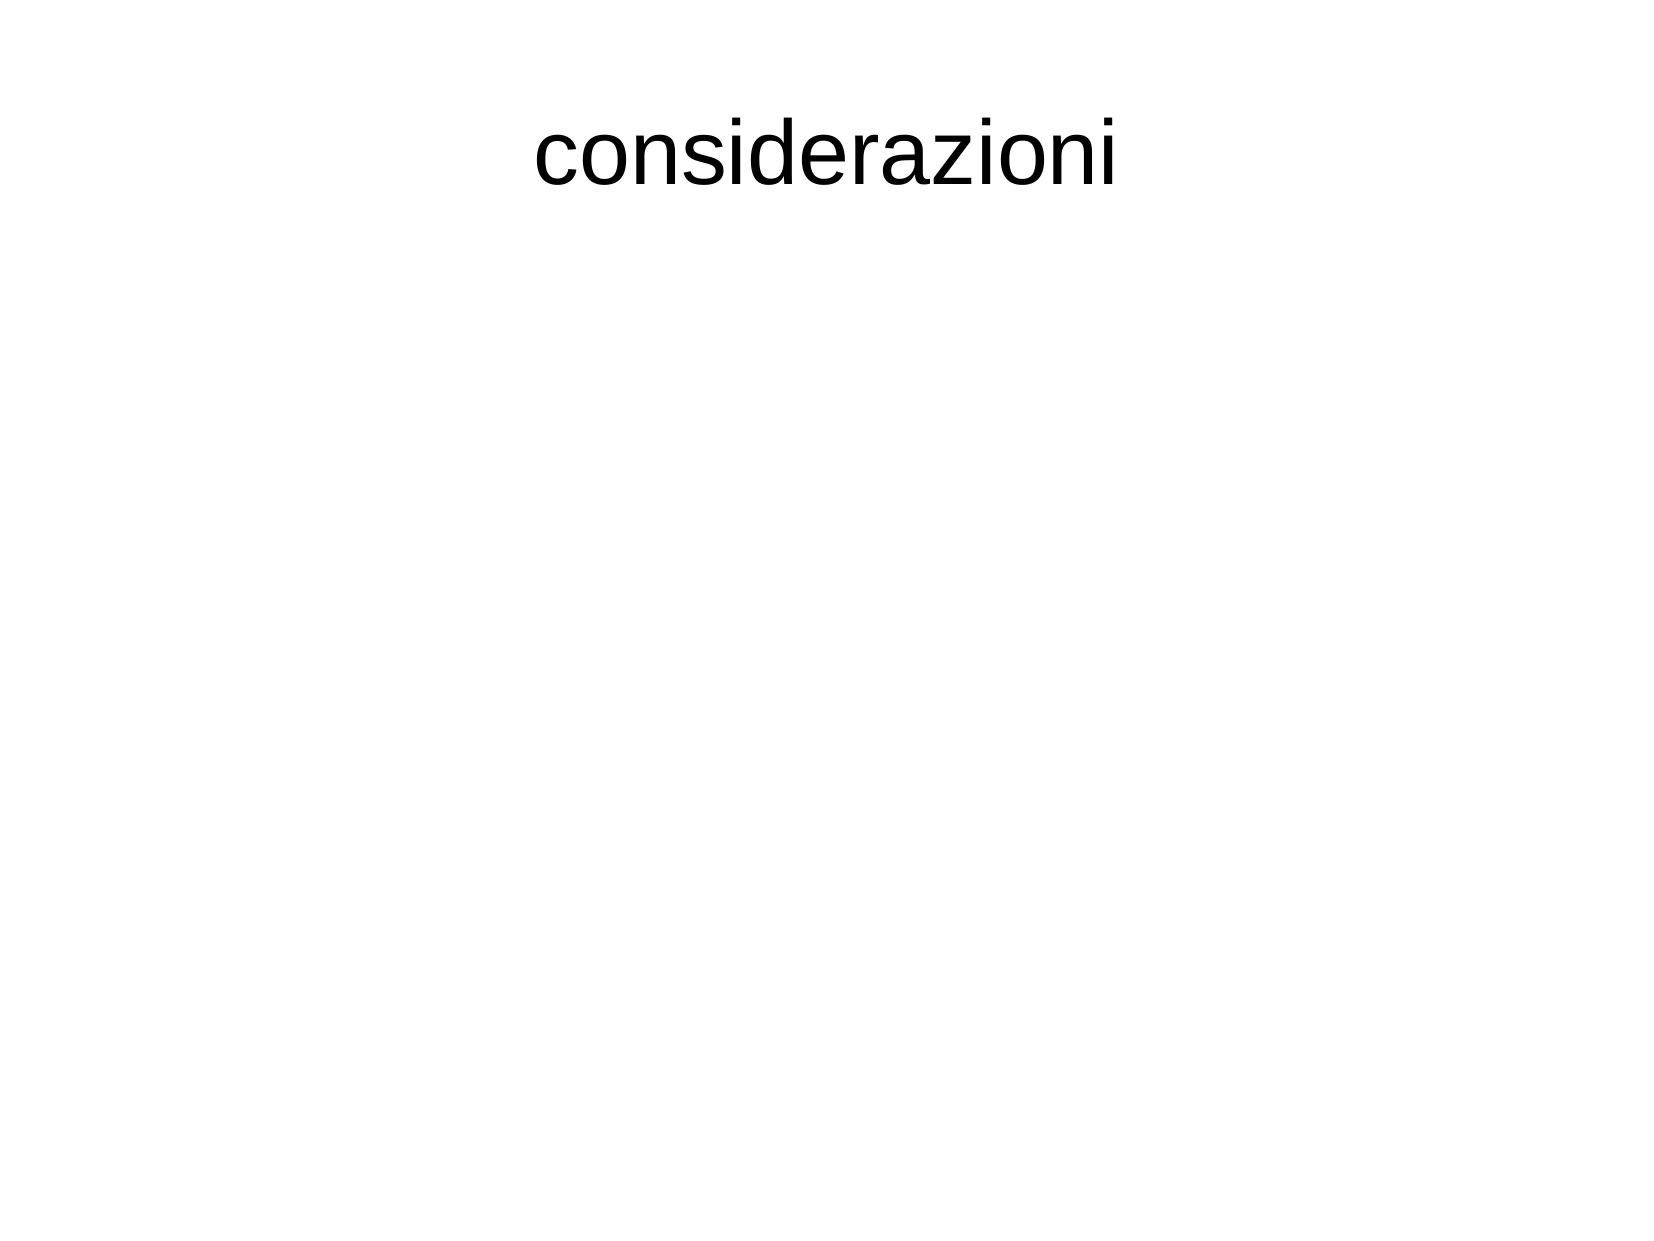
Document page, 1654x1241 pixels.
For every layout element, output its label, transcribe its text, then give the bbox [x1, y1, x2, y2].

title considerazioni [82, 49, 1571, 257]
